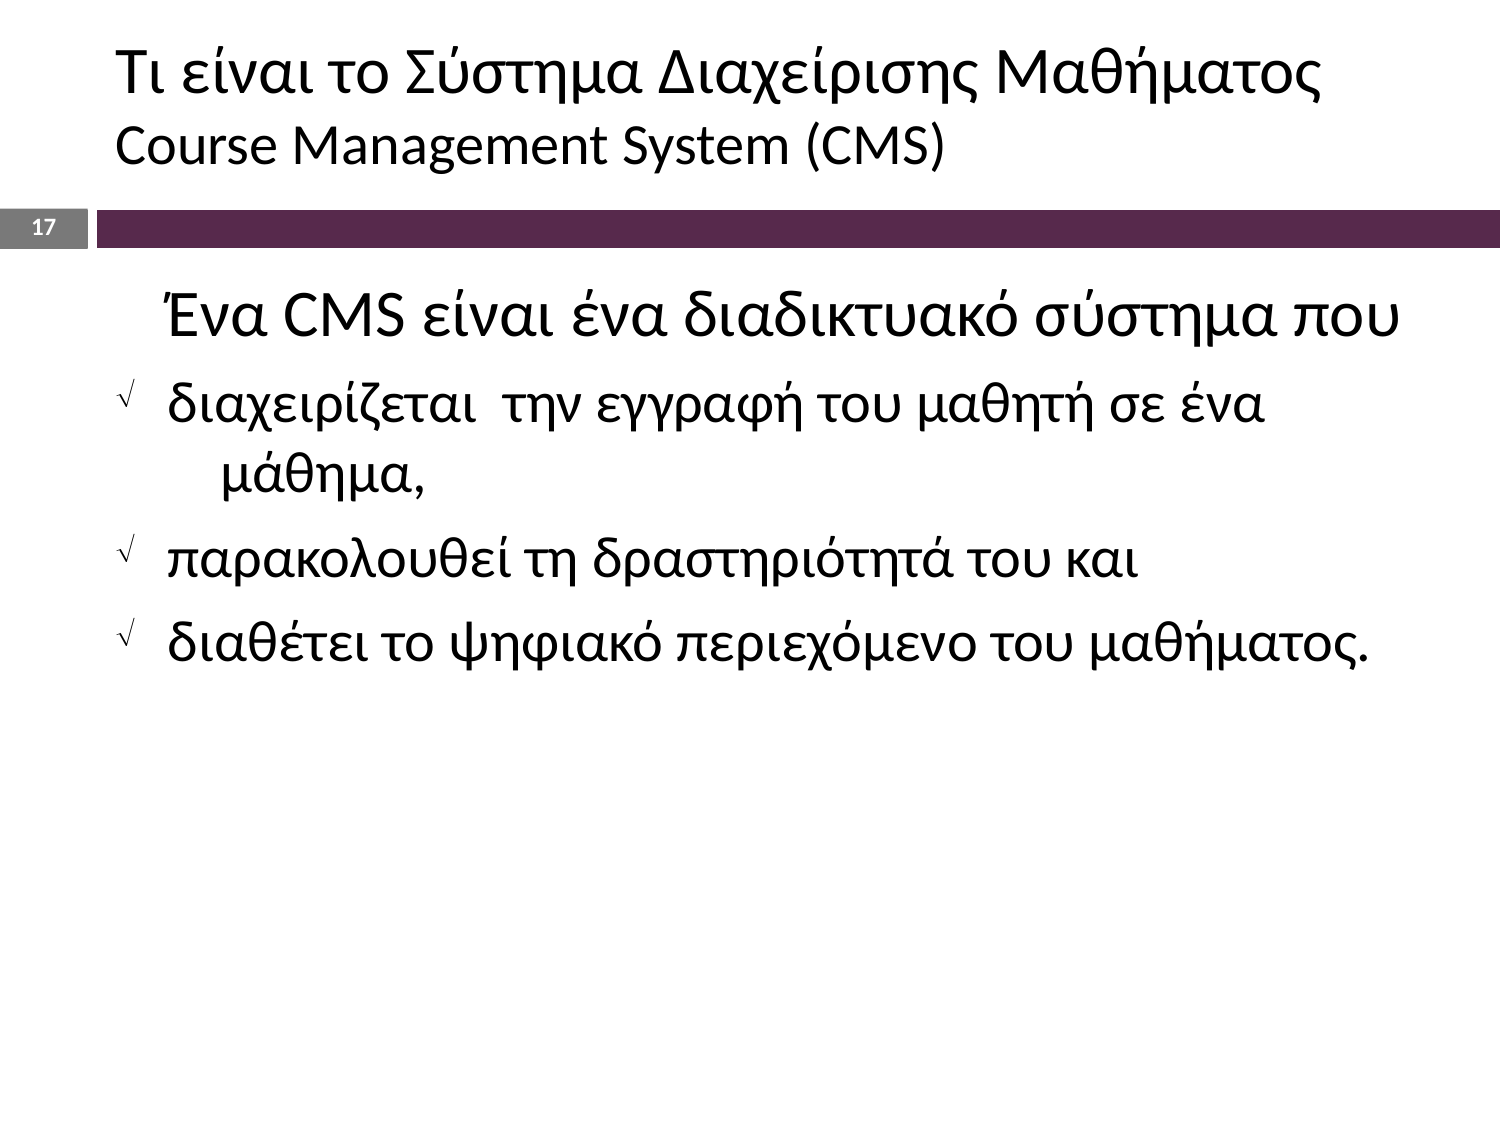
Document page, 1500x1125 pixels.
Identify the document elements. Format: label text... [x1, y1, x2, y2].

list Ένα CMS είναι ένα διαδικτυακό σύστημα που διαχειρίζεται την εγγραφή του μαθητή σε ένα μάθημα, παρακολουθεί τη δραστηριότητά του και διαθέτει το ψηφιακό περιεχόμενο του μαθήματος. [100, 262, 1438, 1000]
text_box 17 [0, 208, 88, 249]
title Τι είναι το Σύστημα Διαχείρισης Μαθήματος Course Management System (CMS) [100, 19, 1500, 182]
